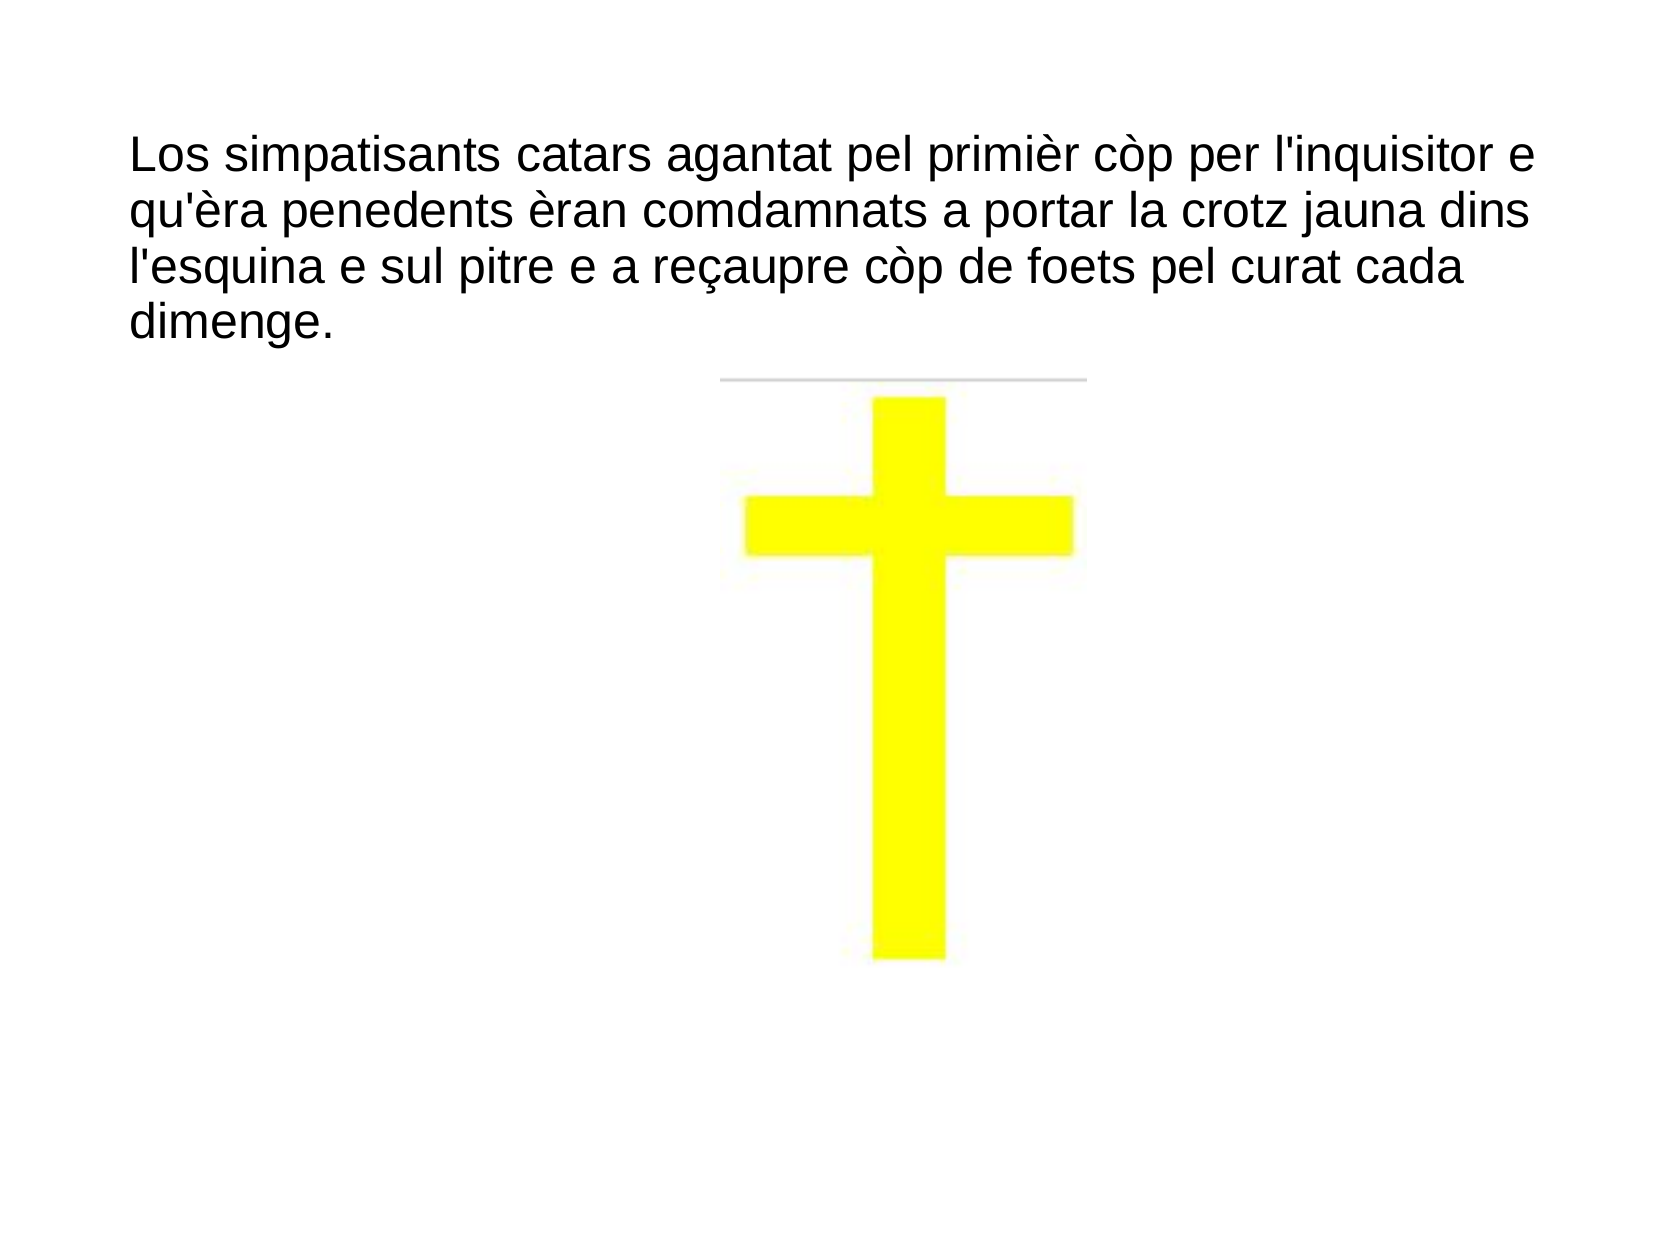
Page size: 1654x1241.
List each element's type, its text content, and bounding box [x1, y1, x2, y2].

list Los simpatisants catars agantat pel primièr còp per l'inquisitor e qu'èra penedents èran comdamnats a portar la crotz jauna dins l'esquina e sul pitre e a reçaupre còp de foets pel curat cada dimenge. [59, 126, 1548, 945]
picture [720, 377, 1087, 981]
